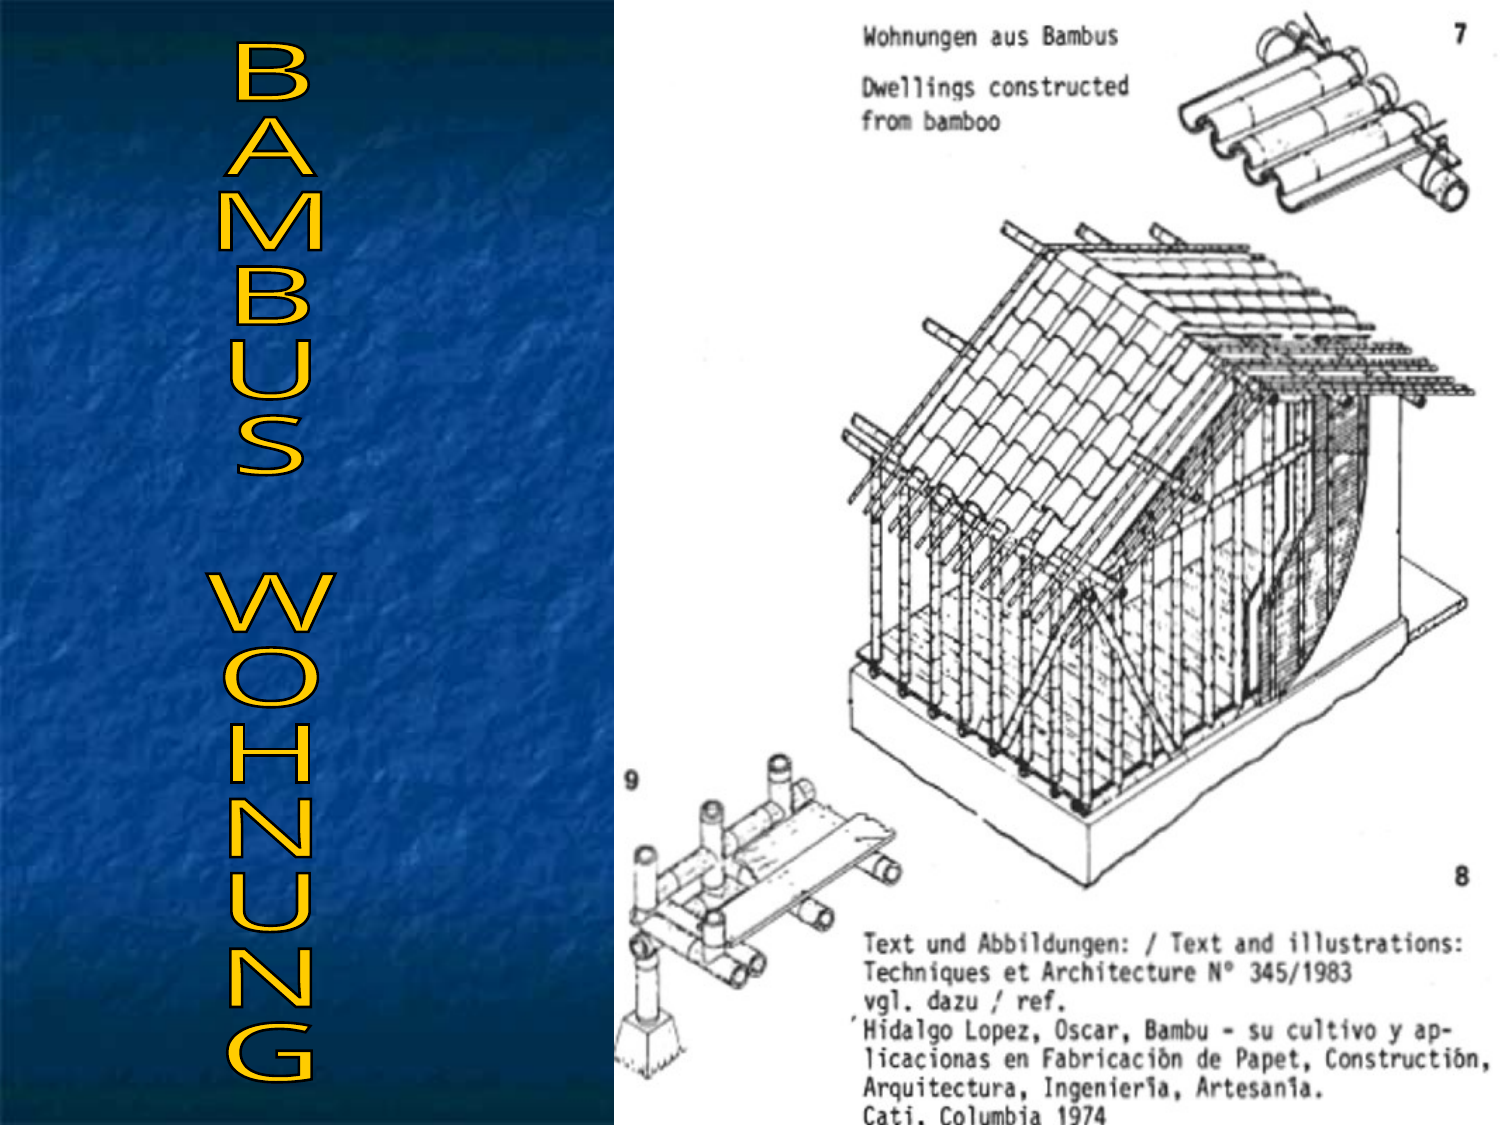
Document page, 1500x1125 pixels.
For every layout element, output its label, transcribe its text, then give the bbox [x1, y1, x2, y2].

text_box BAMBUS WOHNUNG [219, 191, 322, 251]
picture [0, 0, 1500, 1125]
text_box BAMBUS WOHNUNG [224, 647, 318, 708]
text_box BAMBUS WOHNUNG [231, 340, 310, 400]
text_box BAMBUS WOHNUNG [237, 42, 309, 101]
text_box BAMBUS WOHNUNG [238, 415, 303, 476]
text_box BAMBUS WOHNUNG [237, 266, 309, 325]
text_box BAMBUS WOHNUNG [227, 1022, 312, 1083]
text_box BAMBUS WOHNUNG [230, 948, 311, 1008]
text_box BAMBUS WOHNUNG [231, 724, 310, 783]
text_box BAMBUS WOHNUNG [206, 573, 336, 632]
text_box BAMBUS WOHNUNG [231, 873, 310, 933]
text_box BAMBUS WOHNUNG [224, 117, 316, 176]
text_box BAMBUS WOHNUNG [230, 799, 311, 858]
